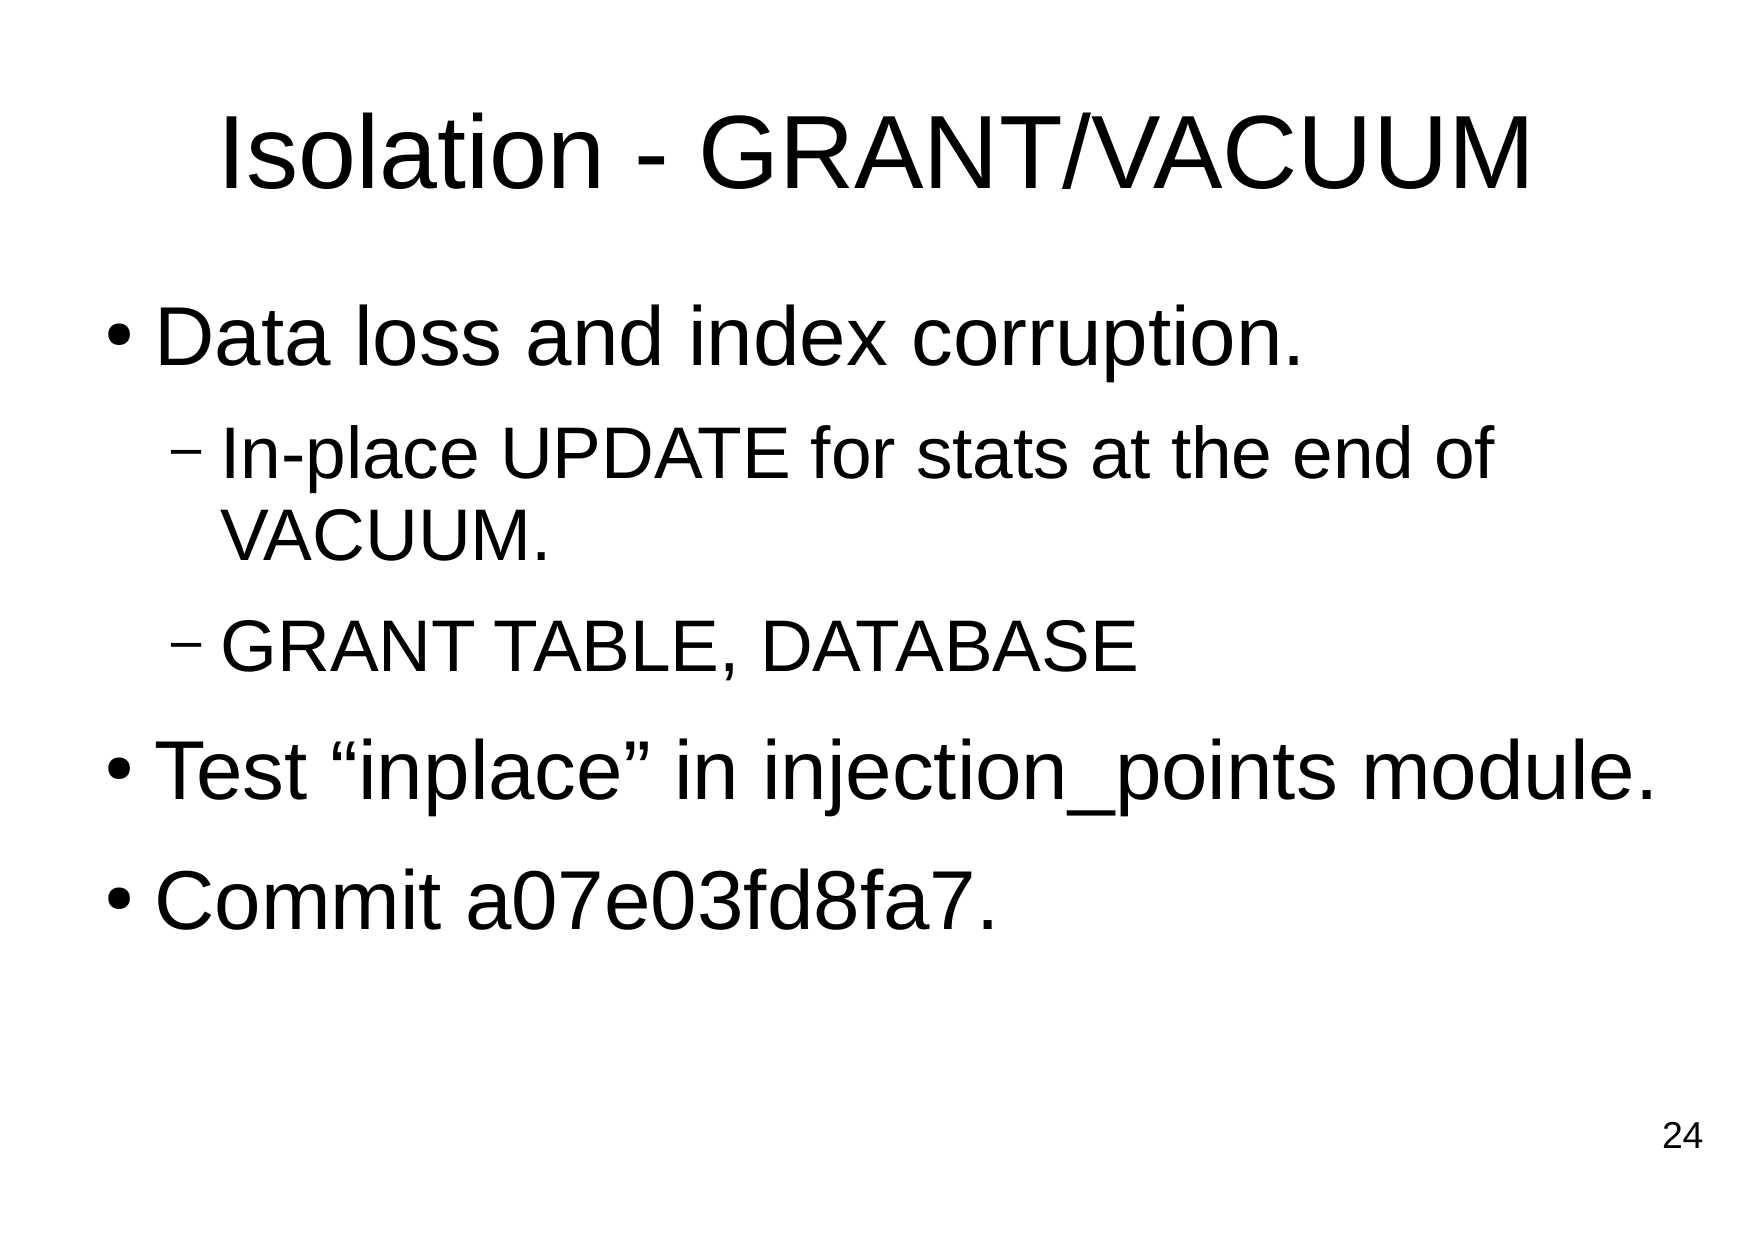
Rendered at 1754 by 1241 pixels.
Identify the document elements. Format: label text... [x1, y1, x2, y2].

list Data loss and index corruption. In-place UPDATE for stats at the end of VACUUM. GRANT TABLE, DATABASE Test “inplace” in injection_points module. Commit a07e03fd8fa7. [87, 290, 1667, 1010]
text_box <number> [1447, 1106, 1719, 1201]
title Isolation - GRANT/VACUUM [87, 49, 1667, 257]
